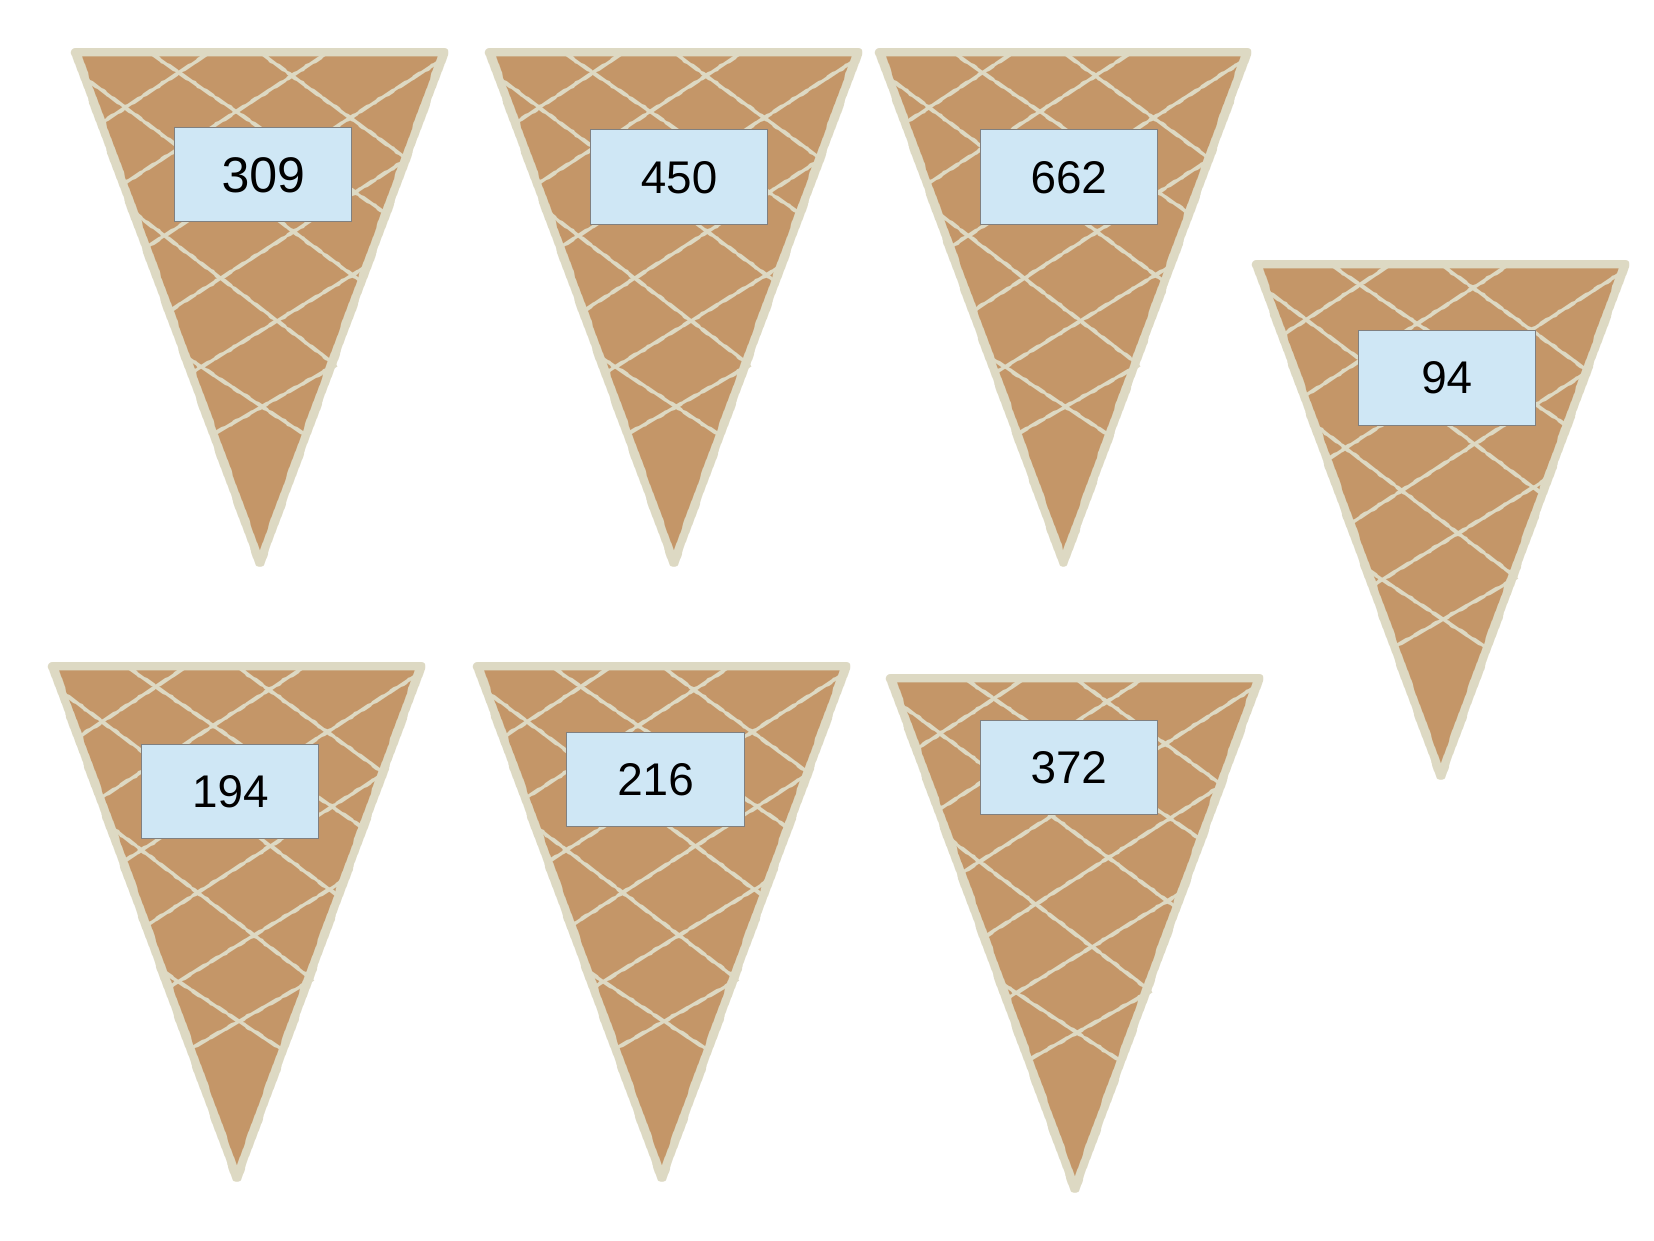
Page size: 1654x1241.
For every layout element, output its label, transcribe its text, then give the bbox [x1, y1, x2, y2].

picture [472, 661, 851, 1182]
text_box 94 [1358, 330, 1536, 426]
text_box 450 [590, 129, 768, 225]
text_box 372 [980, 720, 1158, 815]
text_box 216 [566, 732, 745, 827]
text_box 194 [141, 744, 319, 839]
picture [47, 661, 426, 1182]
picture [70, 47, 449, 567]
picture [484, 47, 863, 567]
picture [874, 47, 1630, 1193]
text_box 309 [174, 127, 352, 222]
text_box 662 [980, 129, 1158, 225]
